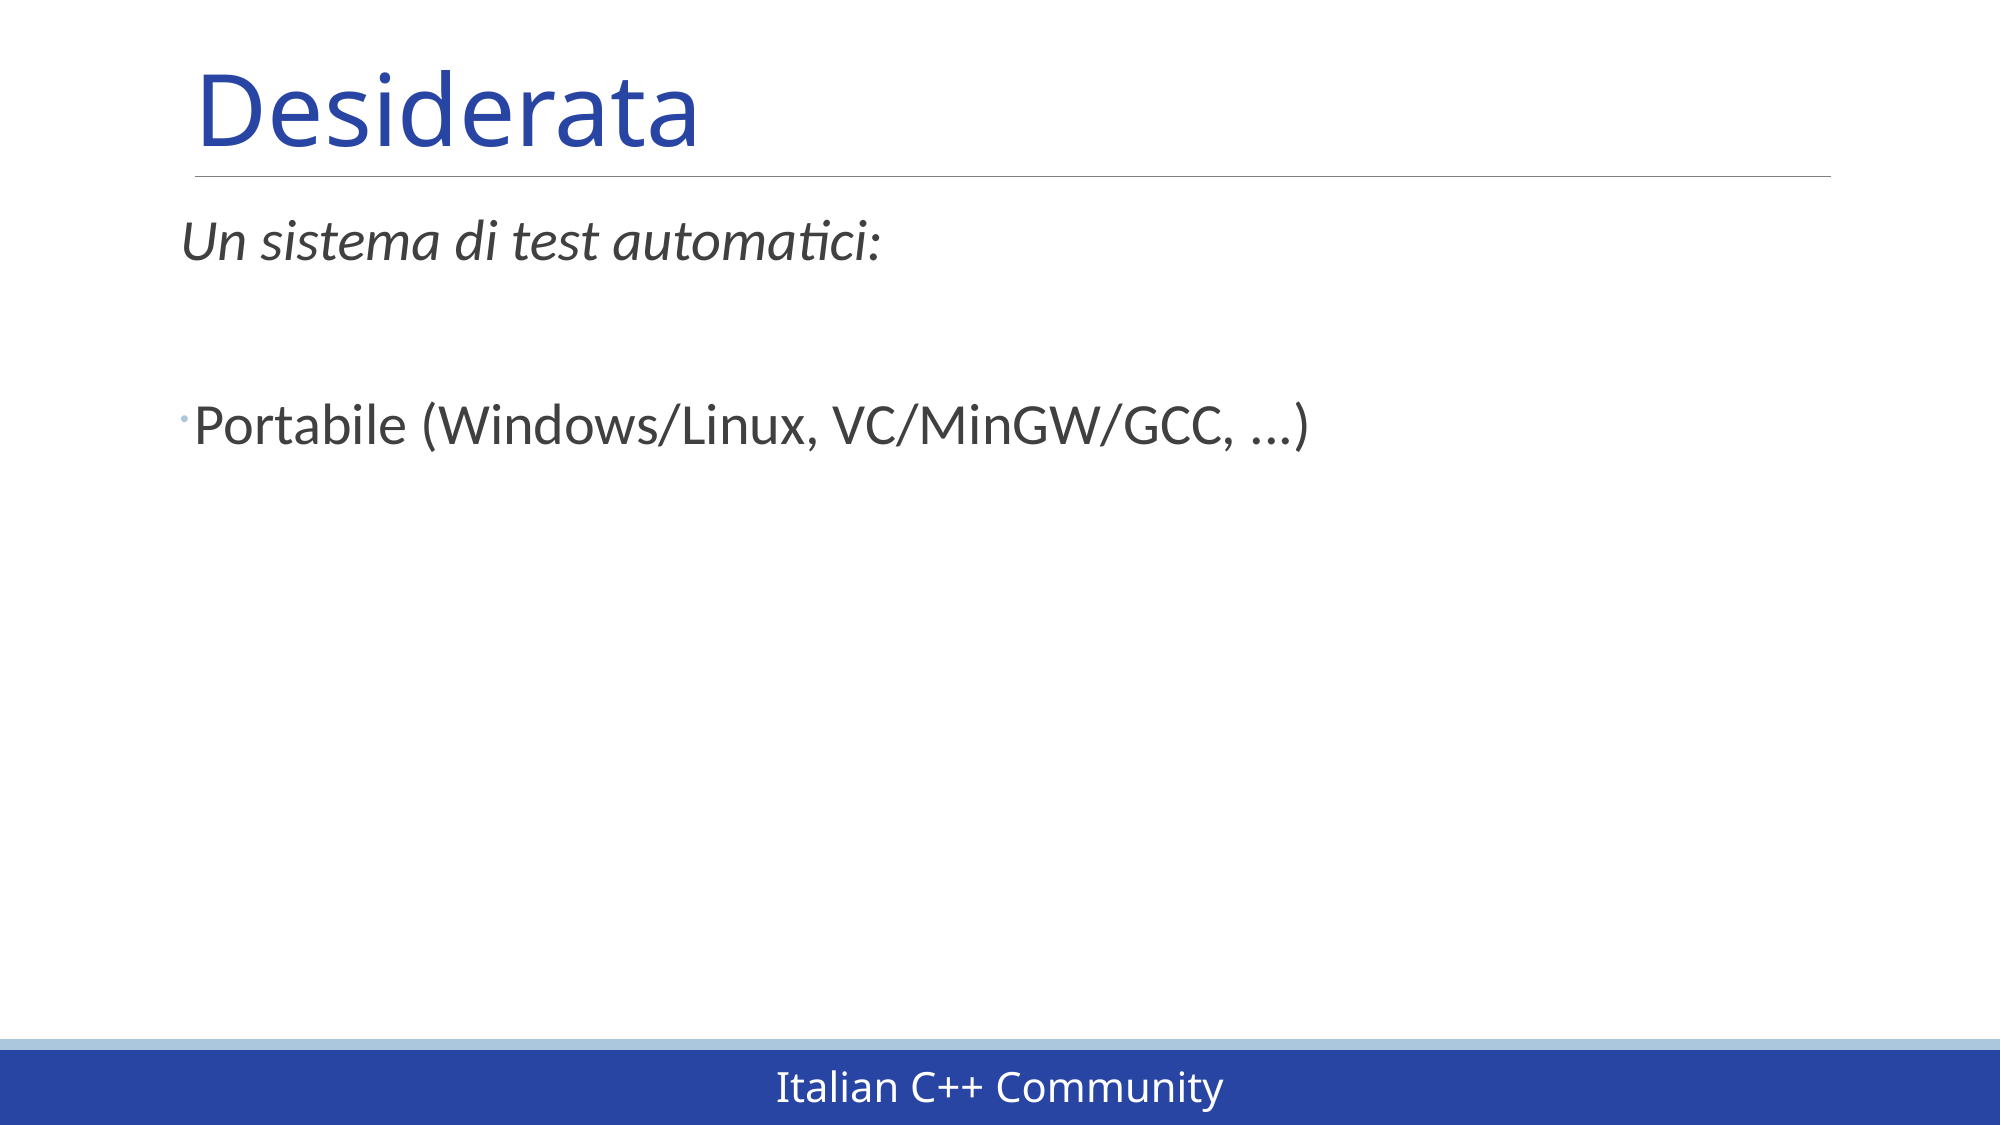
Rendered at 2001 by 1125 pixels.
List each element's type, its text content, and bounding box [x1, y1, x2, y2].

list Un sistema di test automatici: Portabile (Windows/Linux, VC/MinGW/GCC, ...) [179, 202, 1830, 1011]
title Desiderata [179, 2, 1830, 175]
